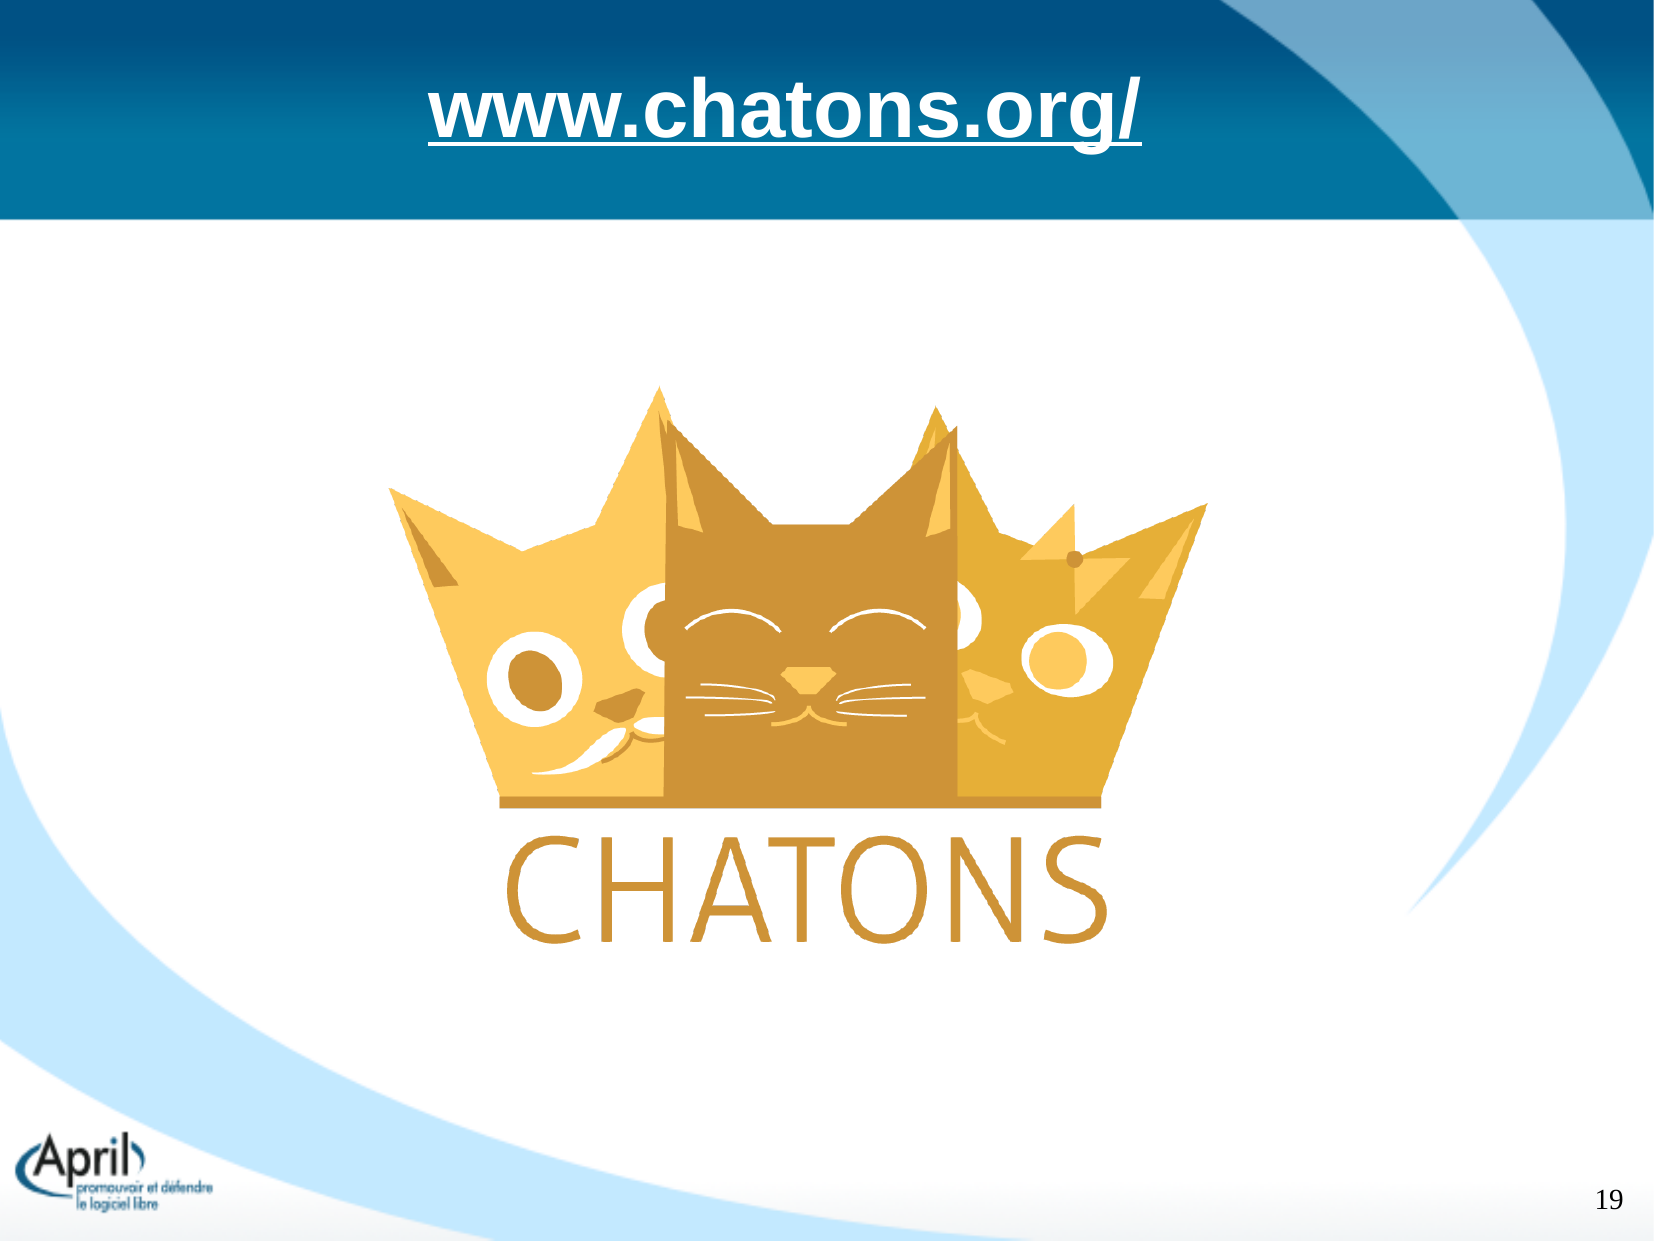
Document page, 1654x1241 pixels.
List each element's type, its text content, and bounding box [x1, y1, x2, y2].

picture [0, 0, 1654, 1241]
text_box www.chatons.org/ [413, 54, 1182, 163]
